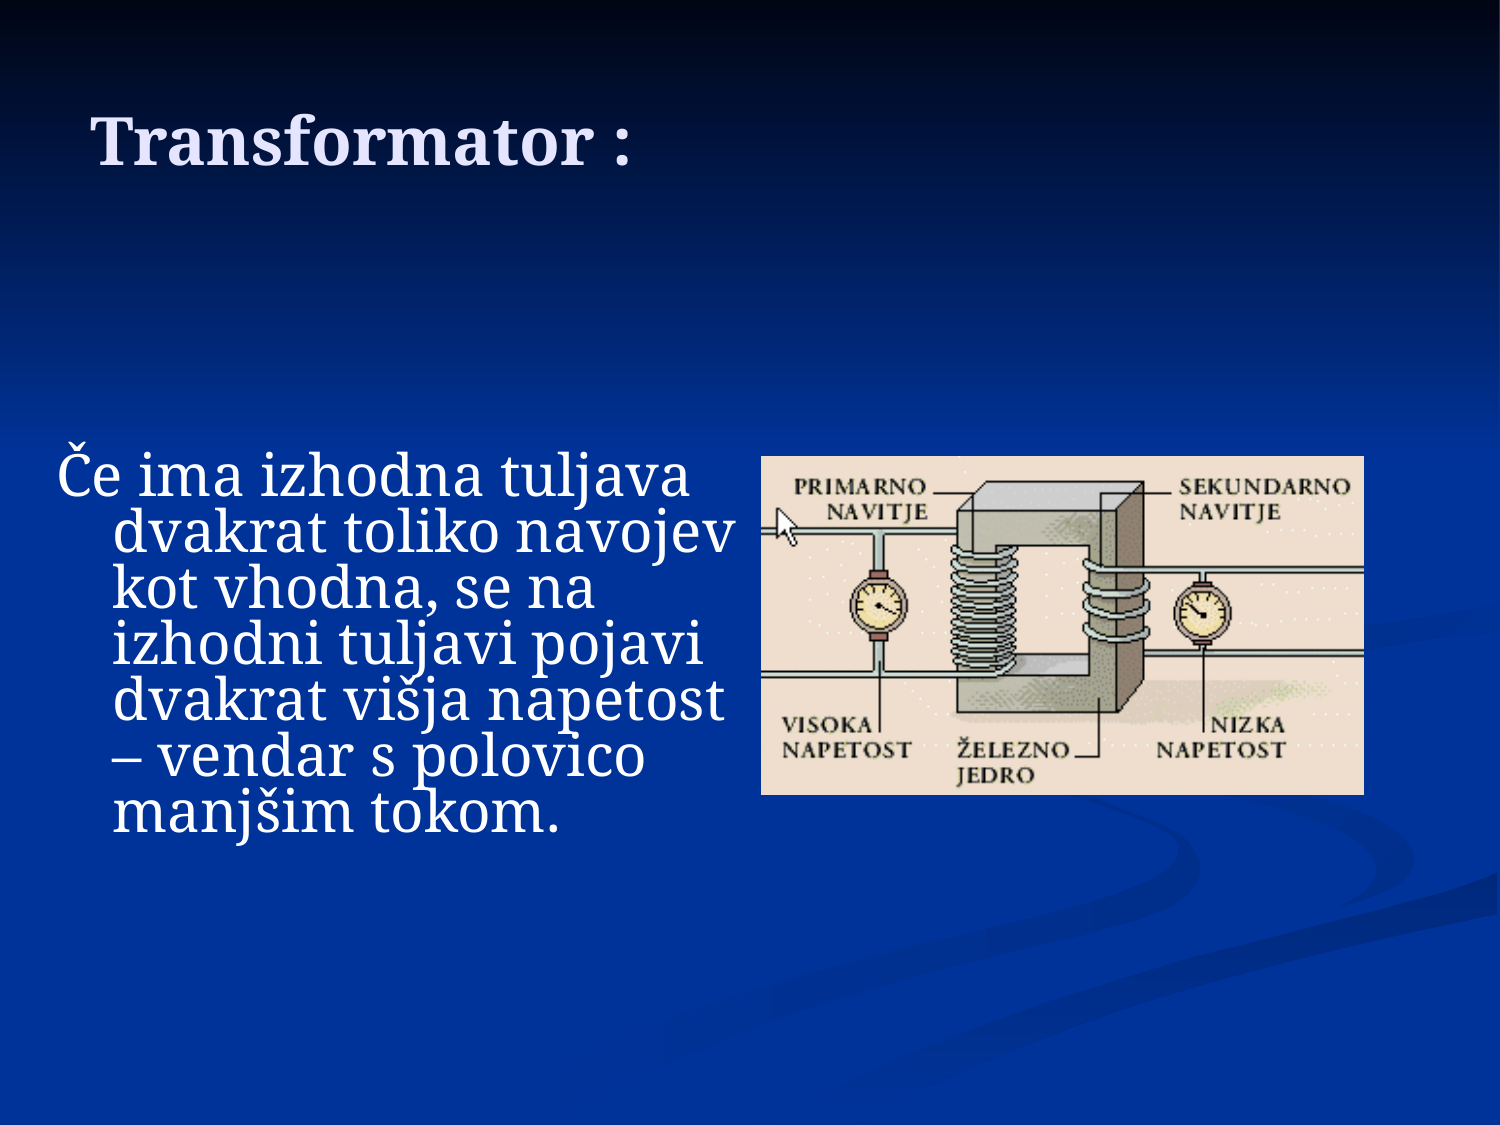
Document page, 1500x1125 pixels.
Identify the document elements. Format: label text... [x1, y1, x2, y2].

title Transformator : [75, 45, 1425, 233]
picture [761, 456, 1364, 795]
list Če ima izhodna tuljava dvakrat toliko navojev kot vhodna, se na izhodni tuljavi pojavi dvakrat višja napetost – vendar s polovico manjšim tokom. [41, 444, 764, 828]
